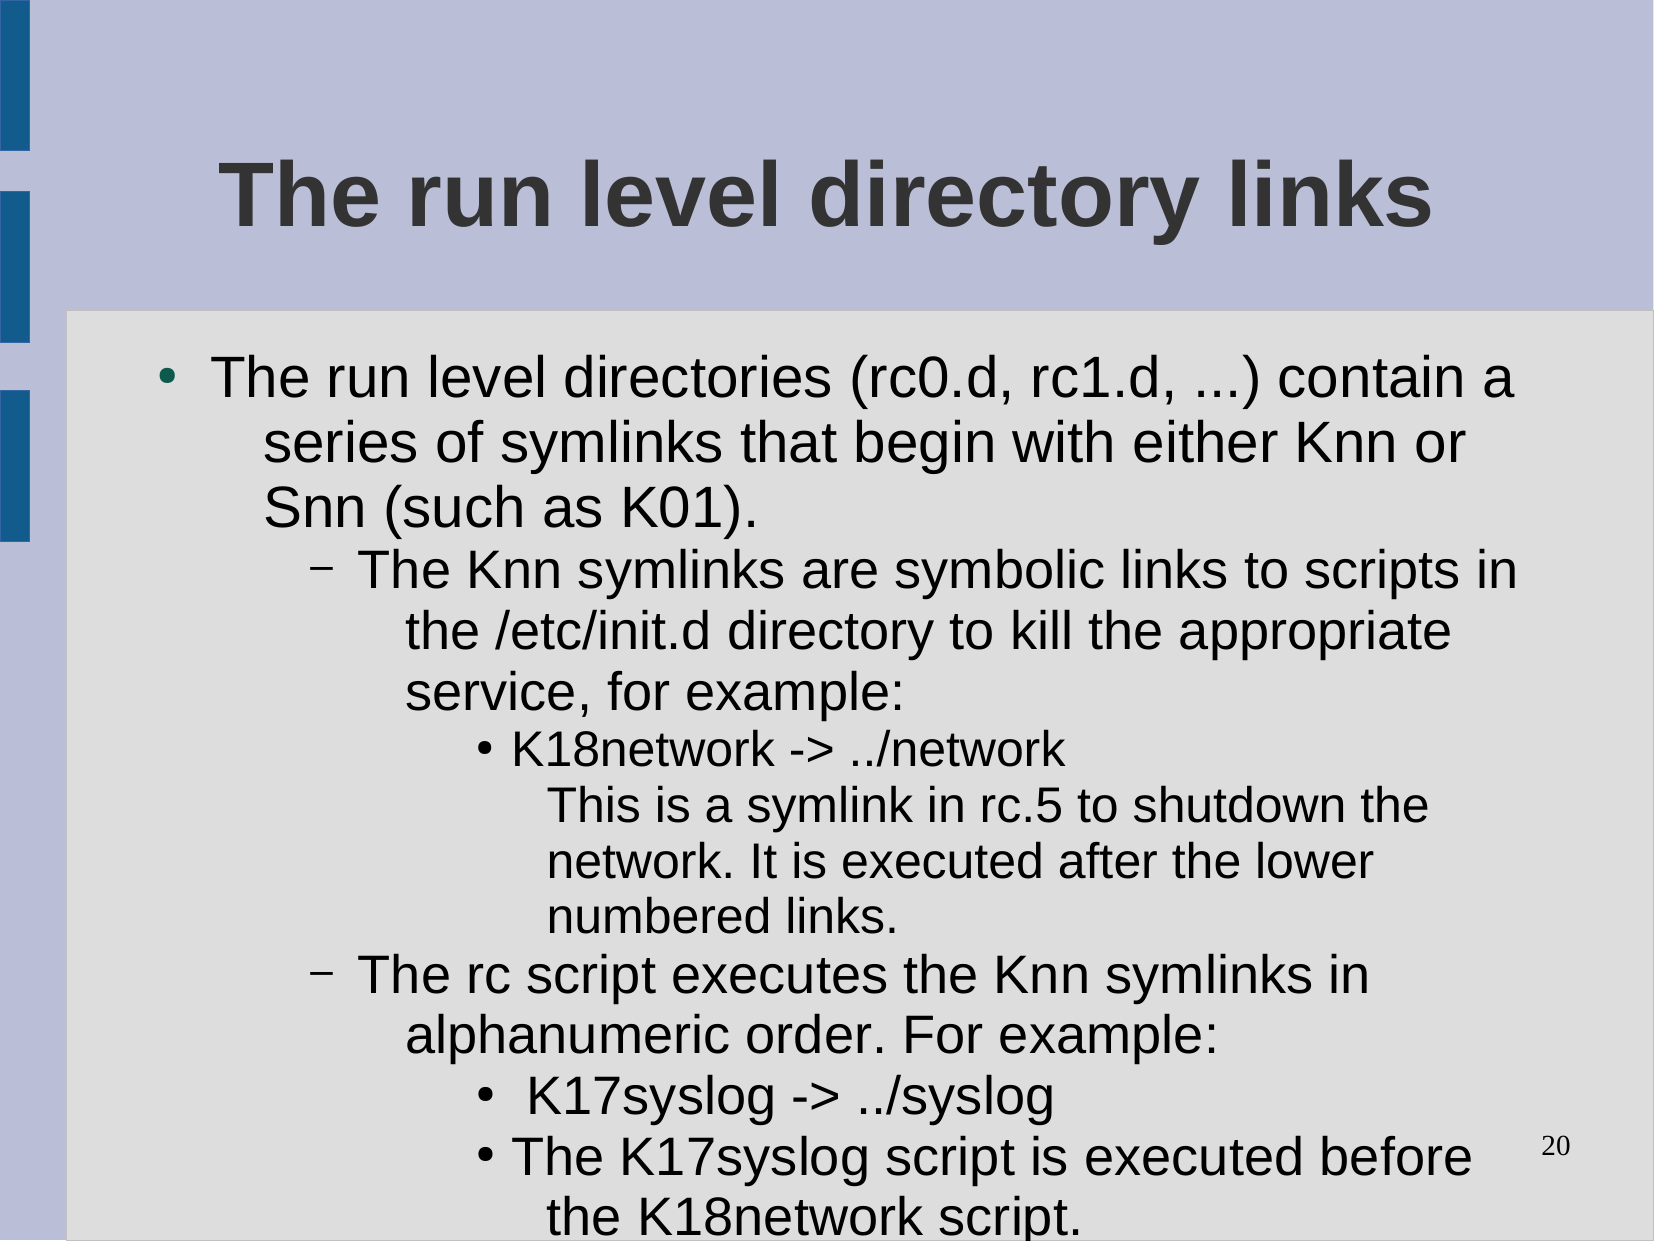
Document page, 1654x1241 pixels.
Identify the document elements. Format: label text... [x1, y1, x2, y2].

list The run level directories (rc0.d, rc1.d, ...) contain a series of symlinks that begin with either Knn or Snn (such as K01). The Knn symlinks are symbolic links to scripts in the /etc/init.d directory to kill the appropriate service, for example: K18network -> ../network This is a symlink in rc.5 to shutdown the network. It is executed after the lower numbered links. The rc script executes the Knn symlinks in alphanumeric order. For example: K17syslog -> ../syslog The K17syslog script is executed before the K18network script. [121, 344, 1534, 1192]
title The run level directory links [121, 91, 1534, 299]
